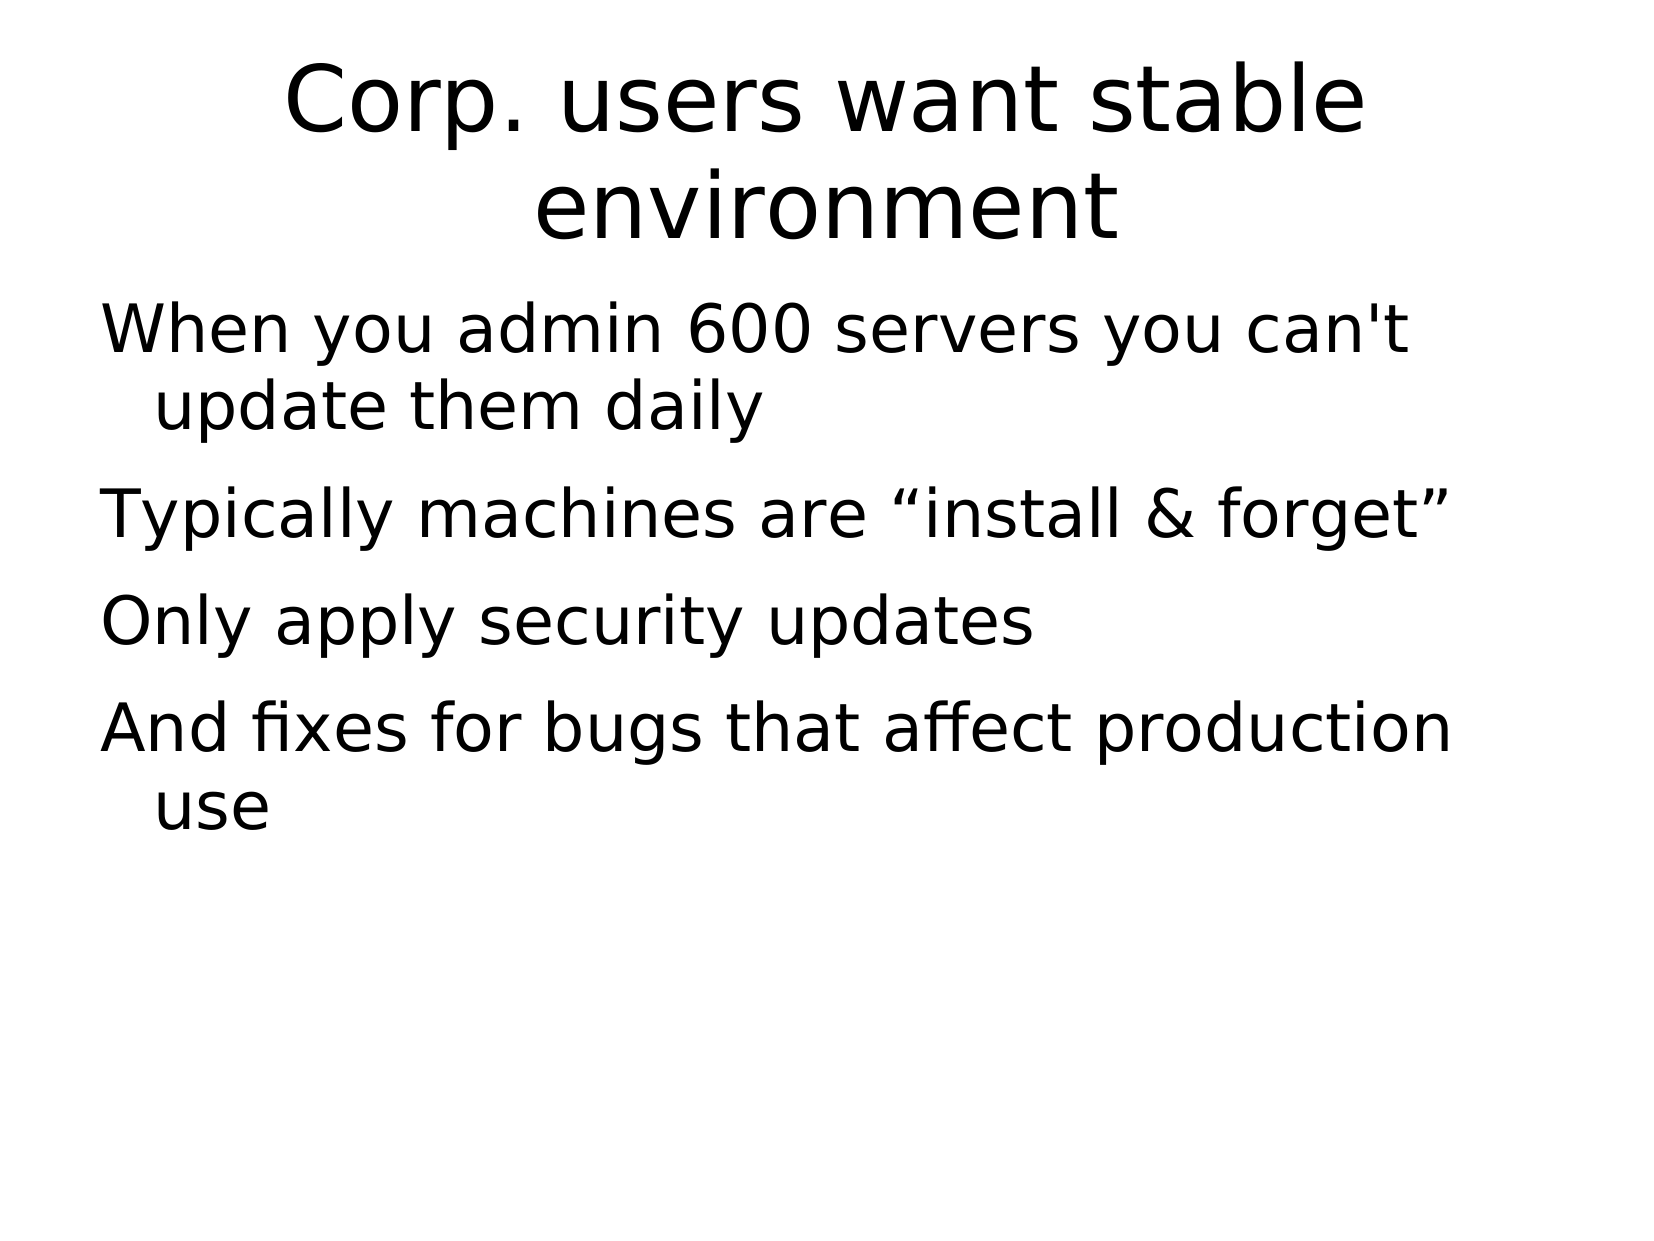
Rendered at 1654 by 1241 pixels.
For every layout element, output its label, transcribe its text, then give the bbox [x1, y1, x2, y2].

list When you admin 600 servers you can't update them daily Typically machines are “install & forget” Only apply security updates And fixes for bugs that affect production use [82, 290, 1571, 1094]
title Corp. users want stable environment [82, 45, 1571, 261]
